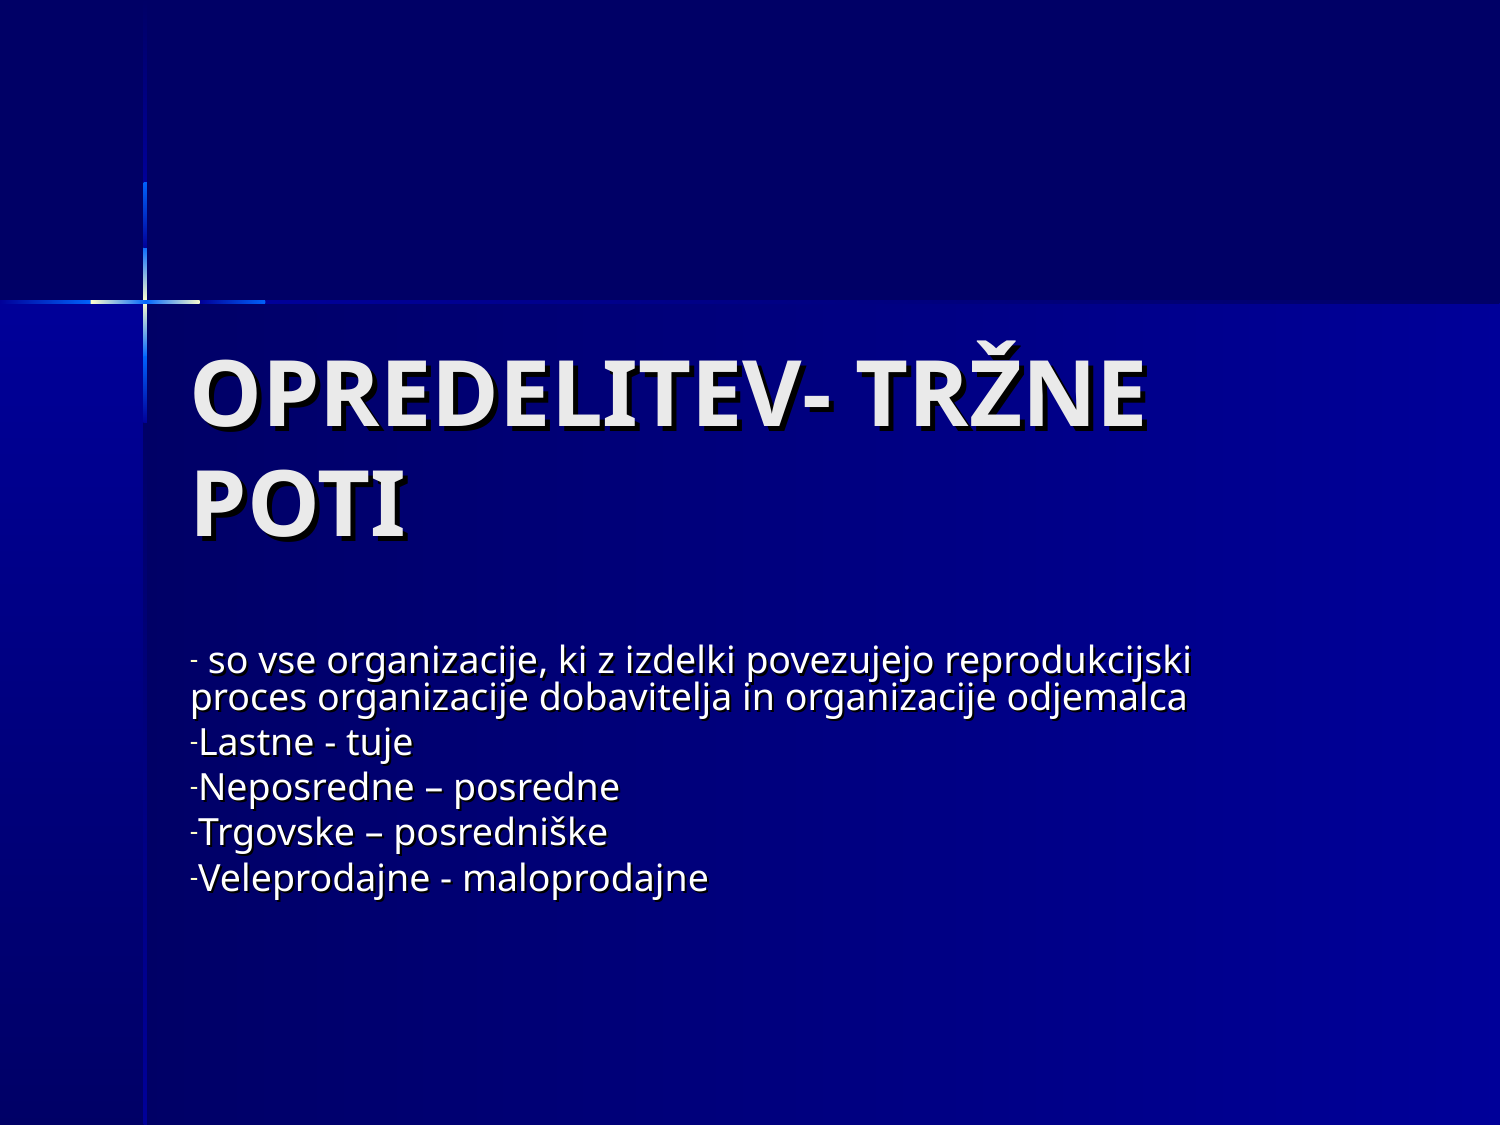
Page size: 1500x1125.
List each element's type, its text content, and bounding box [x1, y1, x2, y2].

subtitle so vse organizacije, ki z izdelki povezujejo reprodukcijski proces organizacije dobavitelja in organizacije odjemalca Lastne - tuje Neposredne – posredne Trgovske – posredniške Veleprodajne - maloprodajne [174, 637, 1225, 952]
title OPREDELITEV- TRŽNE POTI [174, 327, 1338, 563]
